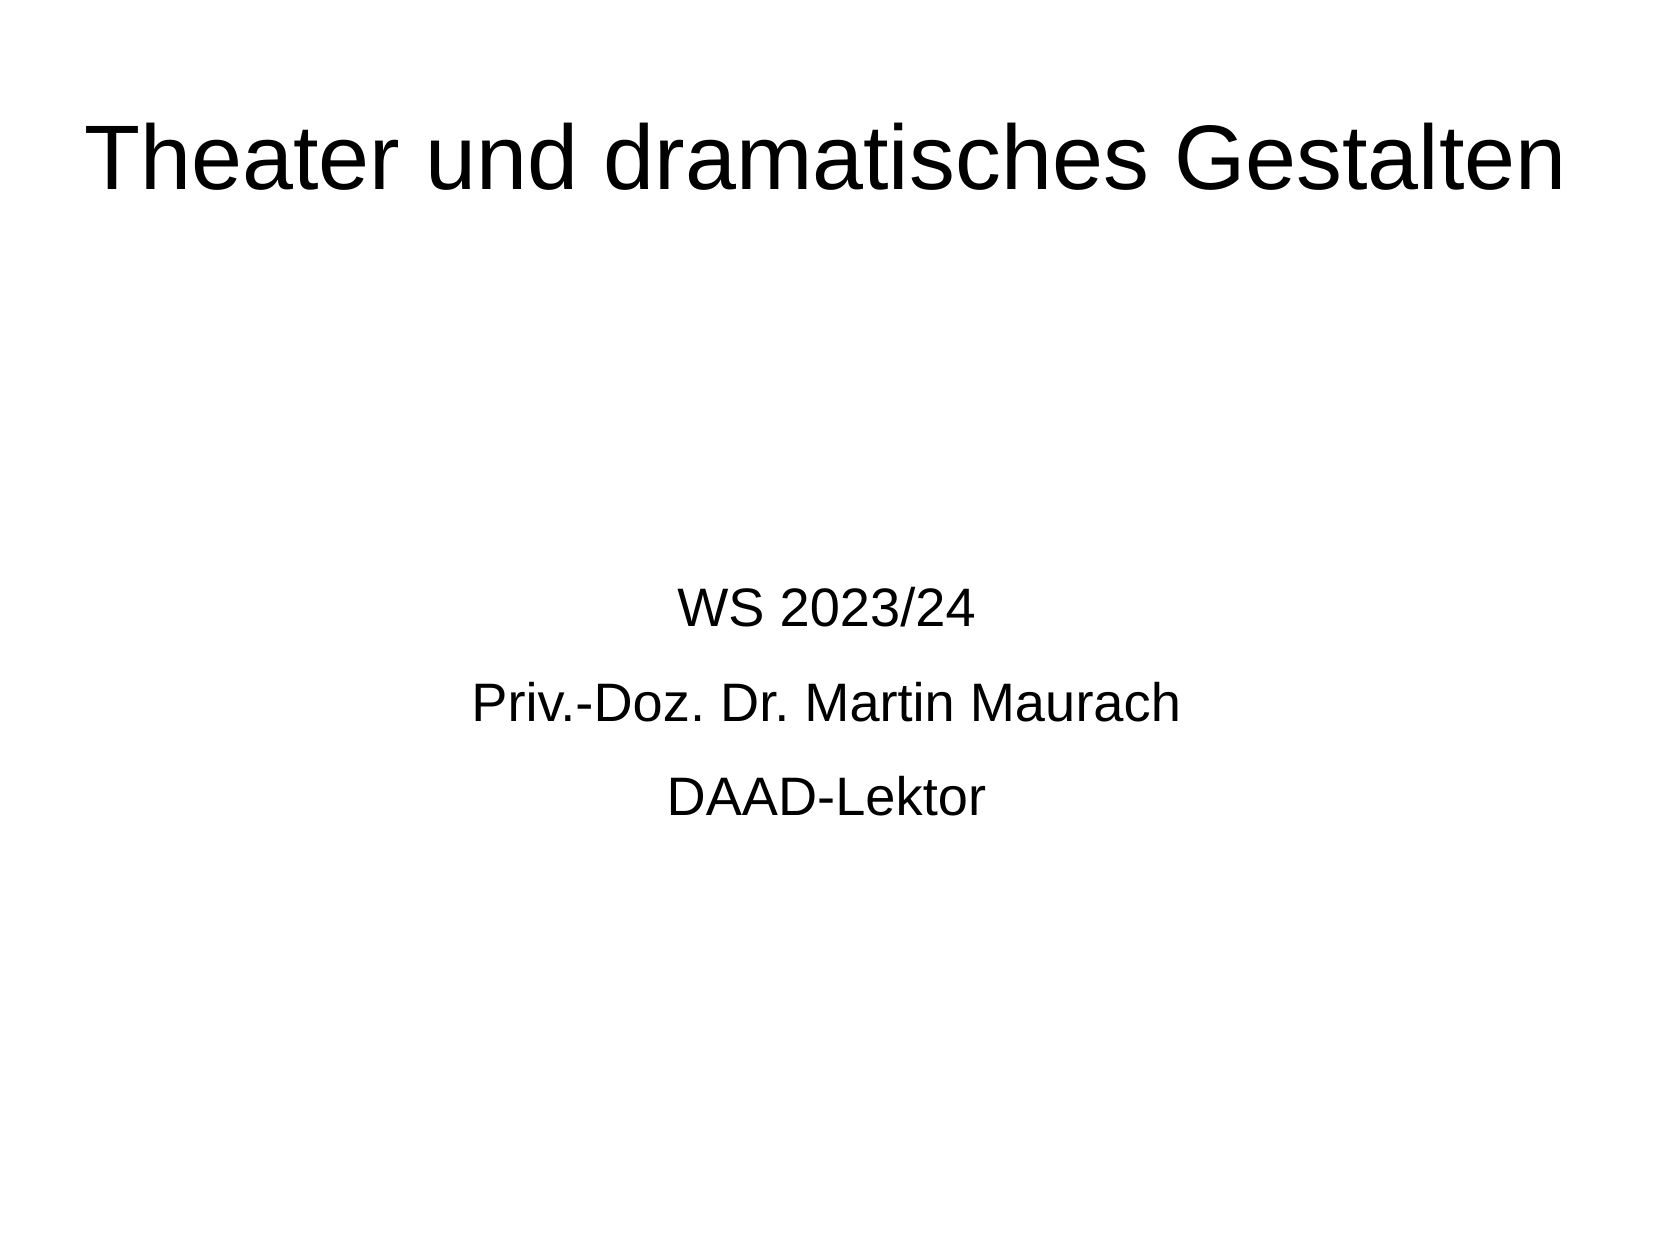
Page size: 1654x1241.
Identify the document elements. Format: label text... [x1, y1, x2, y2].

subtitle WS 2023/24 Priv.-Doz. Dr. Martin Maurach DAAD-Lektor [82, 290, 1571, 1109]
title Theater und dramatisches Gestalten [82, 49, 1571, 257]
